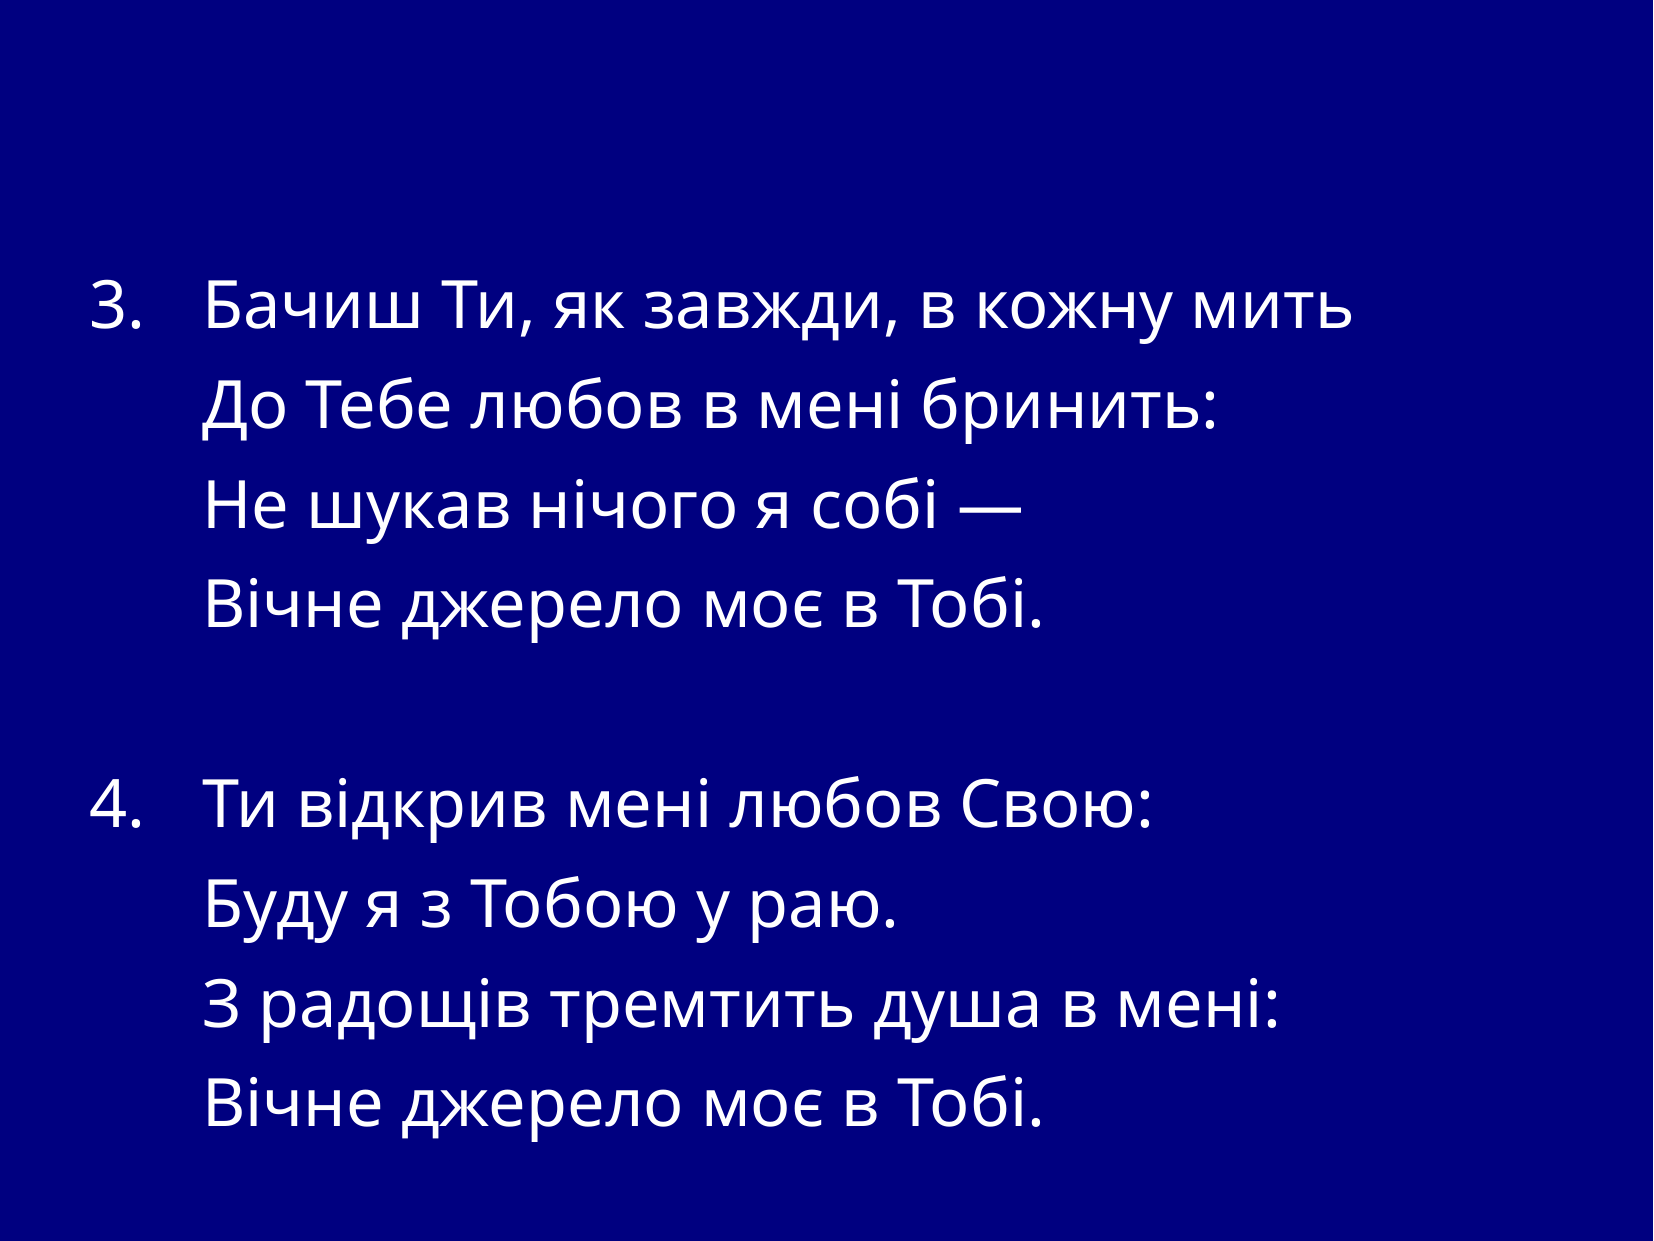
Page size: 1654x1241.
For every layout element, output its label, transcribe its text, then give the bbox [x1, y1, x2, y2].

text_box 3. Бачиш Ти, як завжди, в кожну мить До Тебе любов в мені бринить: Не шукав нічого я собі ― Вічне джерело моє в Тобі. 4. Ти відкрив мені любов Свою: Буду я з Тобою у раю. З радощів тремтить душа в мені: Вічне джерело моє в Тобі. [75, 150, 1576, 1163]
